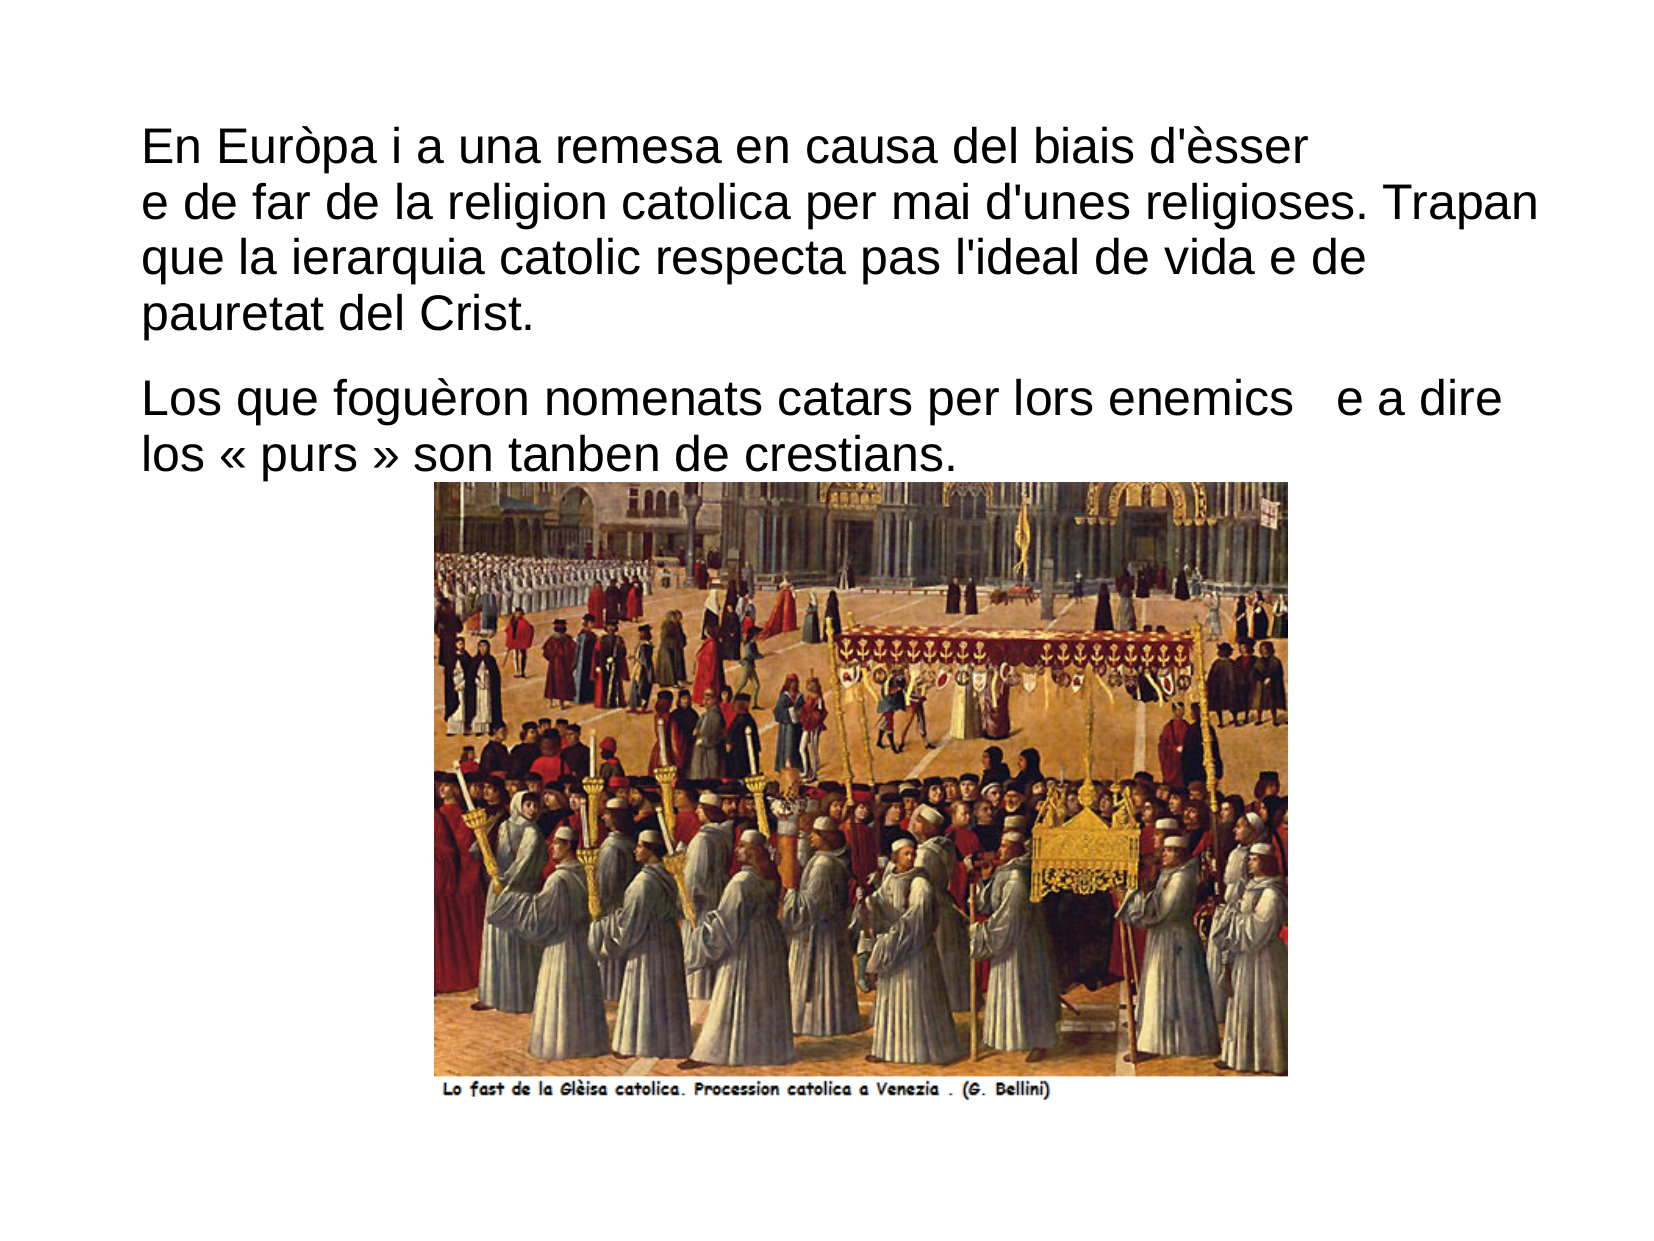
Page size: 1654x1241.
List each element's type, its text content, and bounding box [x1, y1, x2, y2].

list En Euròpa i a una remesa en causa del biais d'èsser e de far de la religion catolica per mai d'unes religioses. Trapan que la ierarquia catolic respecta pas l'ideal de vida e de pauretat del Crist. Los que foguèron nomenats catars per lors enemics e a dire los « purs » son tanben de crestians. [70, 118, 1559, 937]
picture [434, 482, 1288, 1111]
